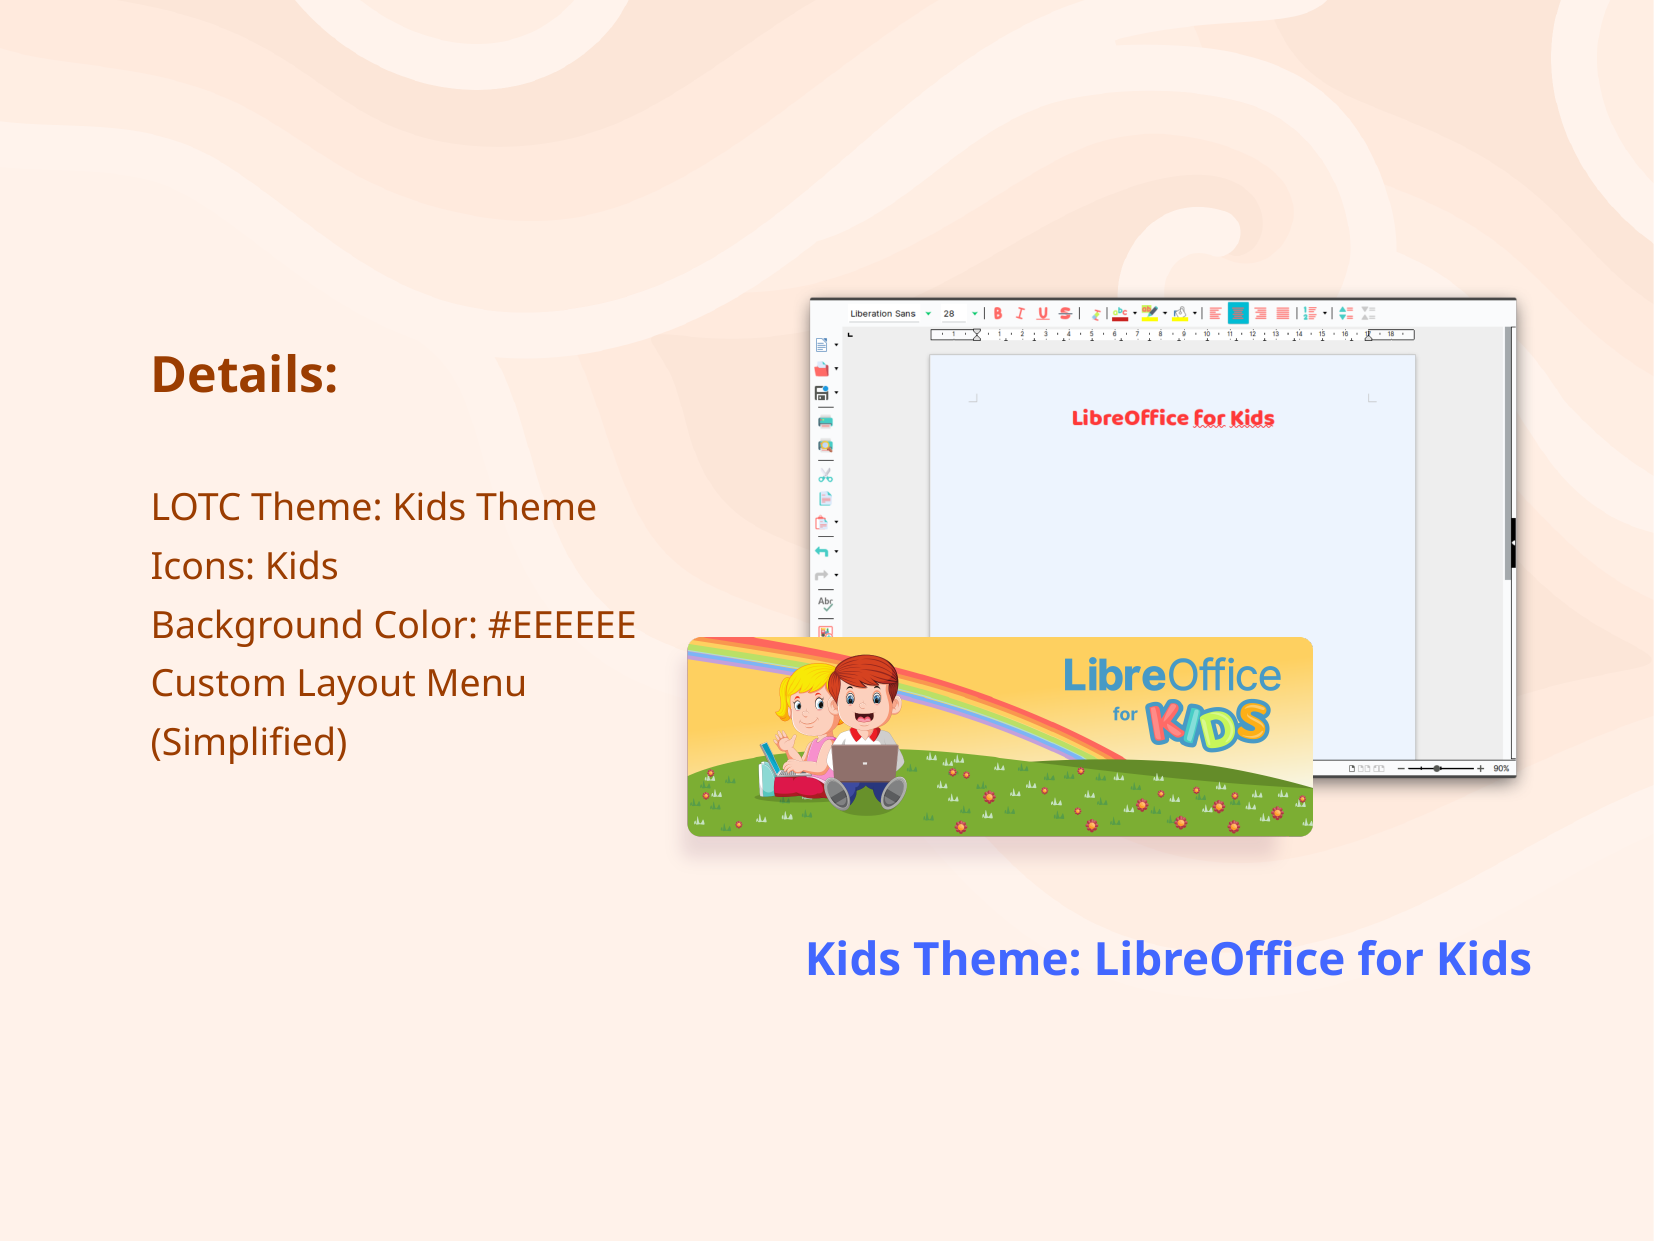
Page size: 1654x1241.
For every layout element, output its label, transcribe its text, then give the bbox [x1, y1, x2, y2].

picture [0, 0, 1654, 1241]
text_box Details: LOTC Theme: Kids Theme Icons: Kids Background Color: #EEEEEE Custom Layout Menu (Simplified) [135, 321, 709, 910]
text_box Kids Theme: LibreOffice for Kids [649, 909, 1548, 993]
